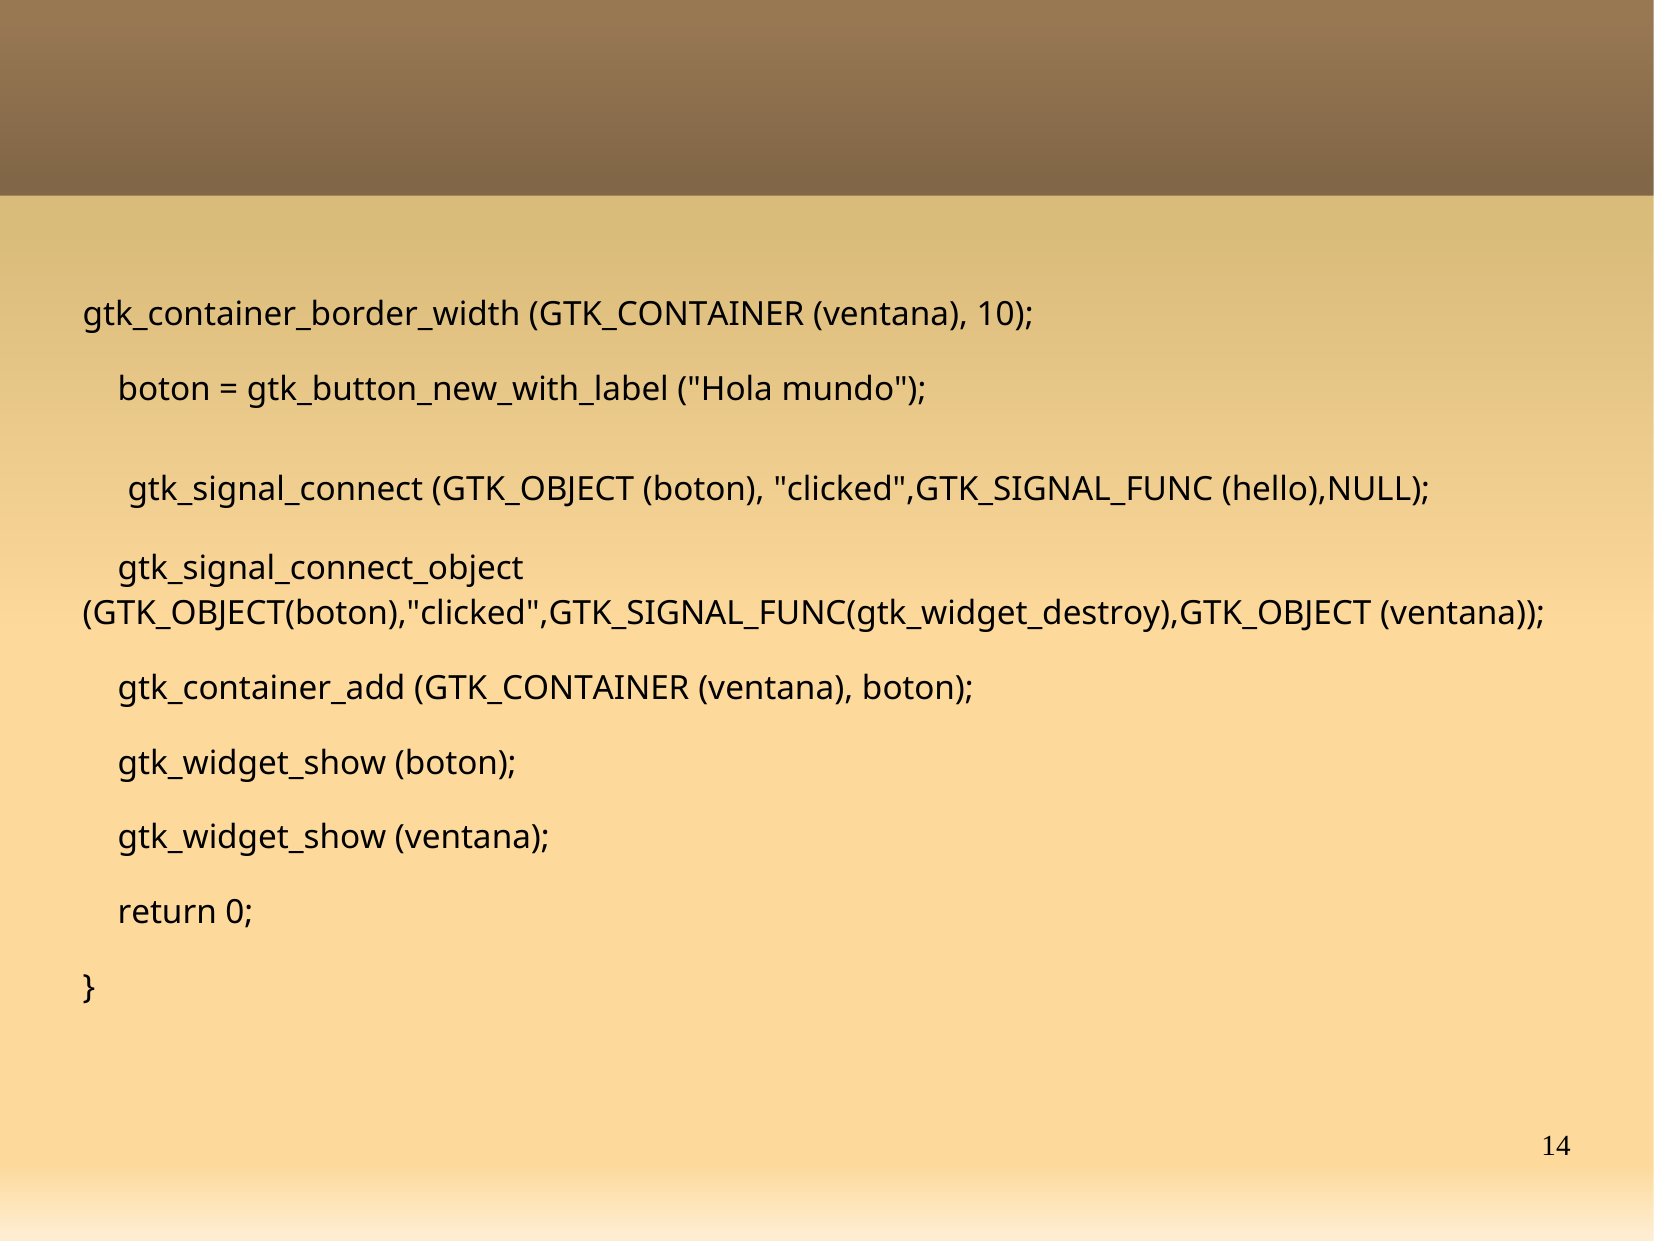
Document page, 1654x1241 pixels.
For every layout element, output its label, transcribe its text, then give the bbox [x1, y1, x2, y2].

list gtk_container_border_width (GTK_CONTAINER (ventana), 10); boton = gtk_button_new_with_label ("Hola mundo"); gtk_signal_connect (GTK_OBJECT (boton), "clicked",GTK_SIGNAL_FUNC (hello),NULL); gtk_signal_connect_object (GTK_OBJECT(boton),"clicked",GTK_SIGNAL_FUNC(gtk_widget_destroy),GTK_OBJECT (ventana)); gtk_container_add (GTK_CONTAINER (ventana), boton); gtk_widget_show (boton); gtk_widget_show (ventana); return 0; } [82, 290, 1571, 1094]
picture [0, 0, 1654, 1241]
